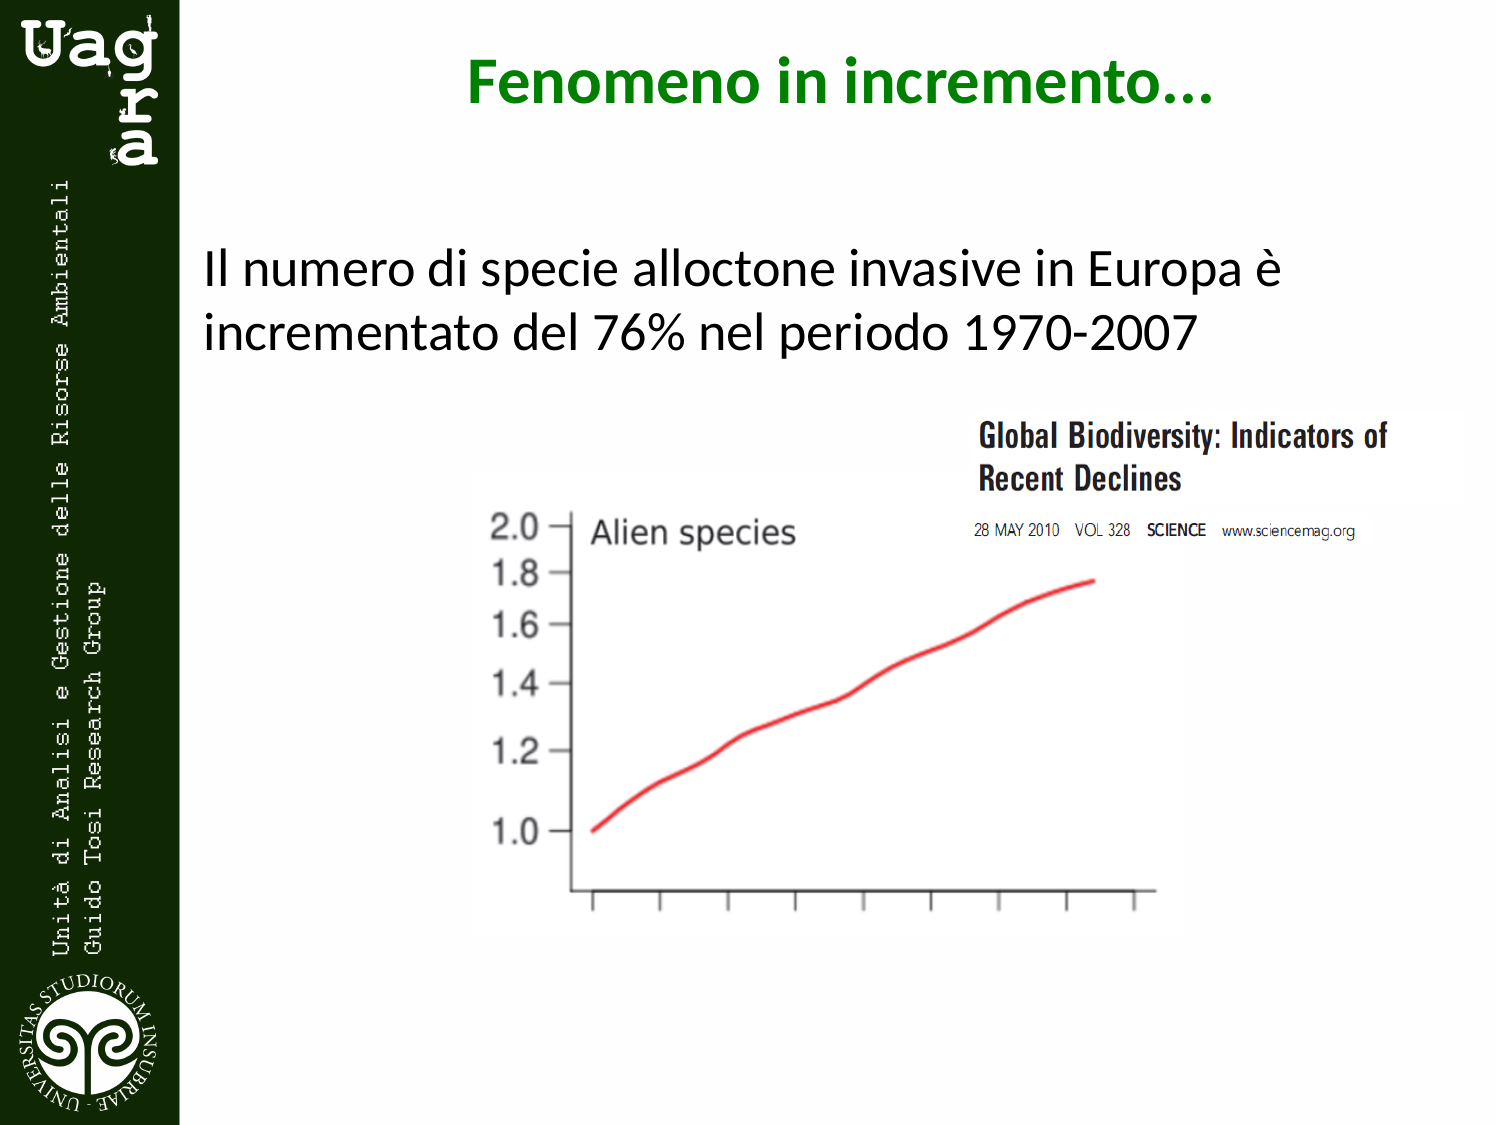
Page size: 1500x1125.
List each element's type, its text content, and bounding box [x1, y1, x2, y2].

text_box Il numero di specie alloctone invasive in Europa è incrementato del 76% nel periodo 1970-2007 [188, 224, 1489, 1040]
text_box Fenomeno in incremento... [194, 23, 1489, 130]
picture [0, 0, 1497, 1125]
